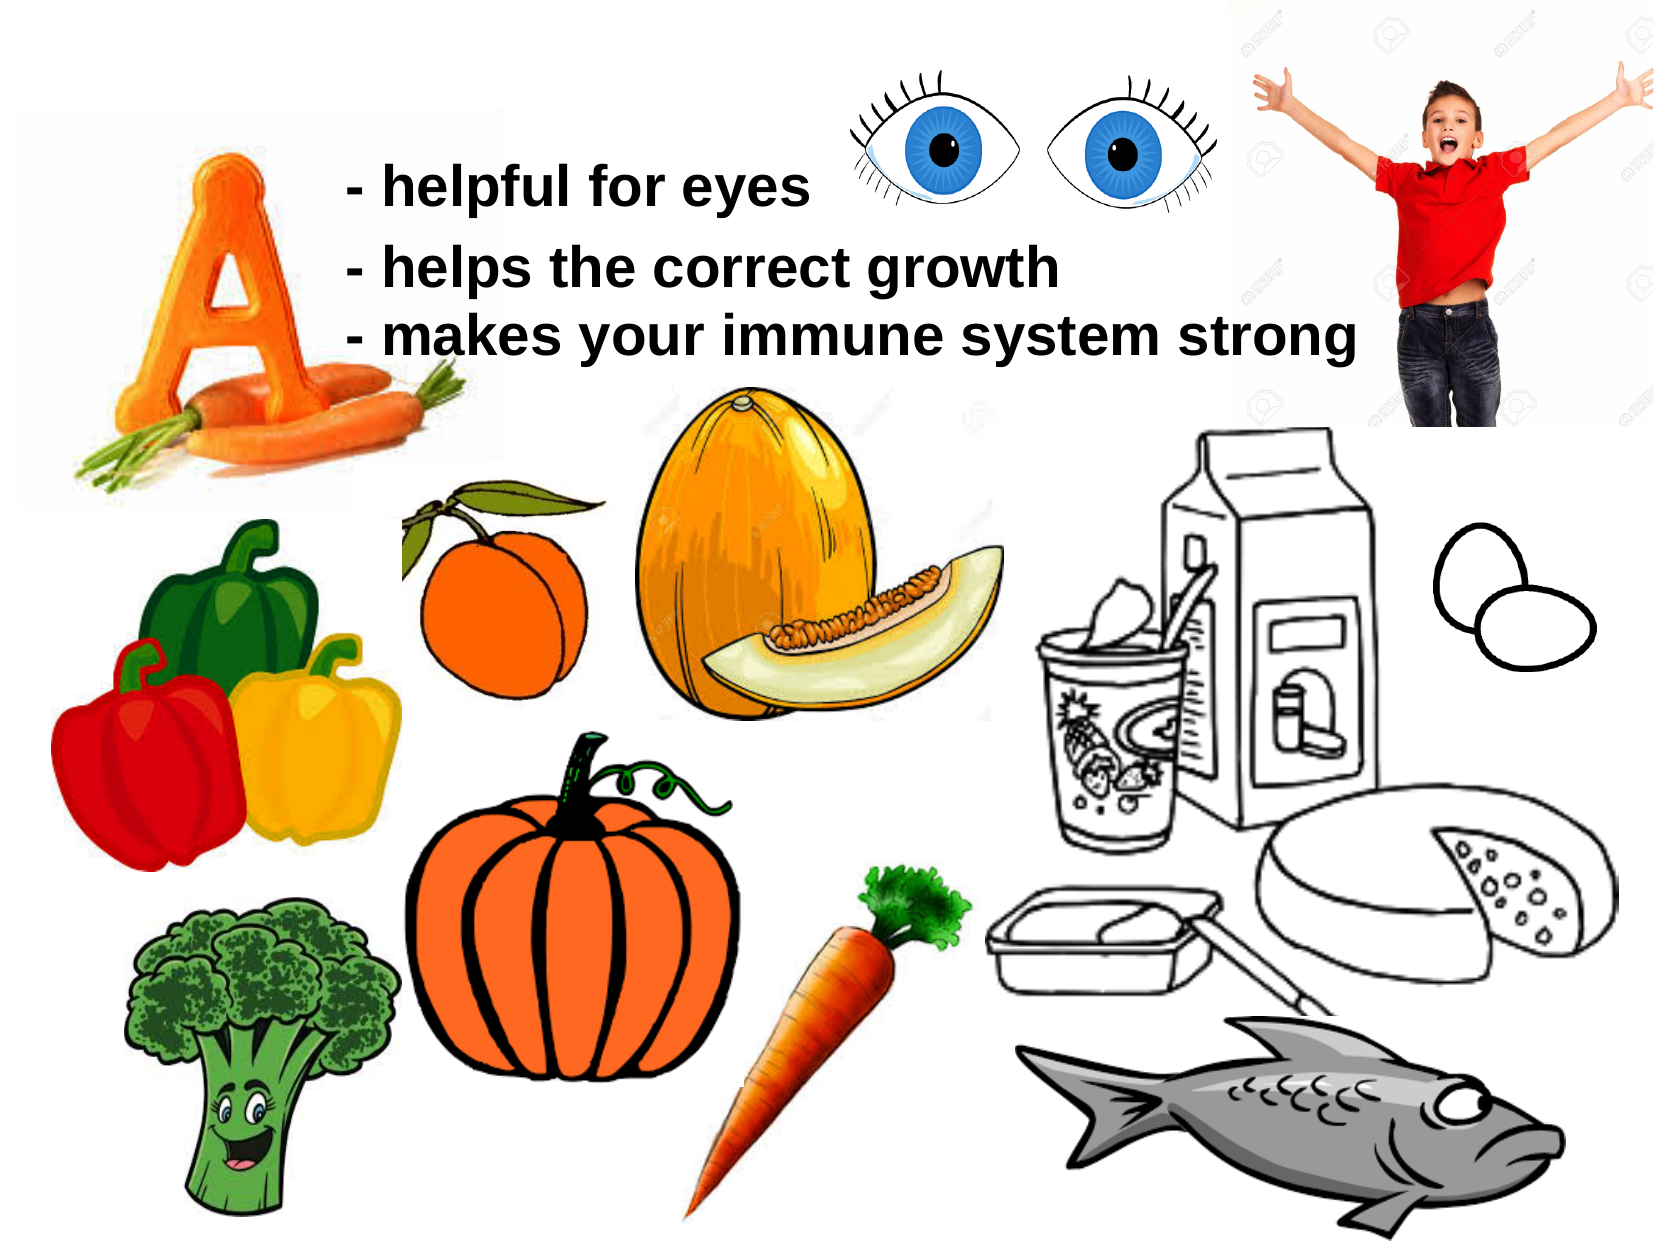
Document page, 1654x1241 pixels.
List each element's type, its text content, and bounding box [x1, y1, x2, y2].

picture [850, 70, 1217, 213]
text_box - helps the correct growth [330, 226, 1093, 308]
text_box - helpful for eyes [330, 146, 851, 226]
picture [19, 92, 981, 1229]
picture [635, 0, 1654, 1241]
text_box - makes your immune system strong [330, 295, 1375, 376]
